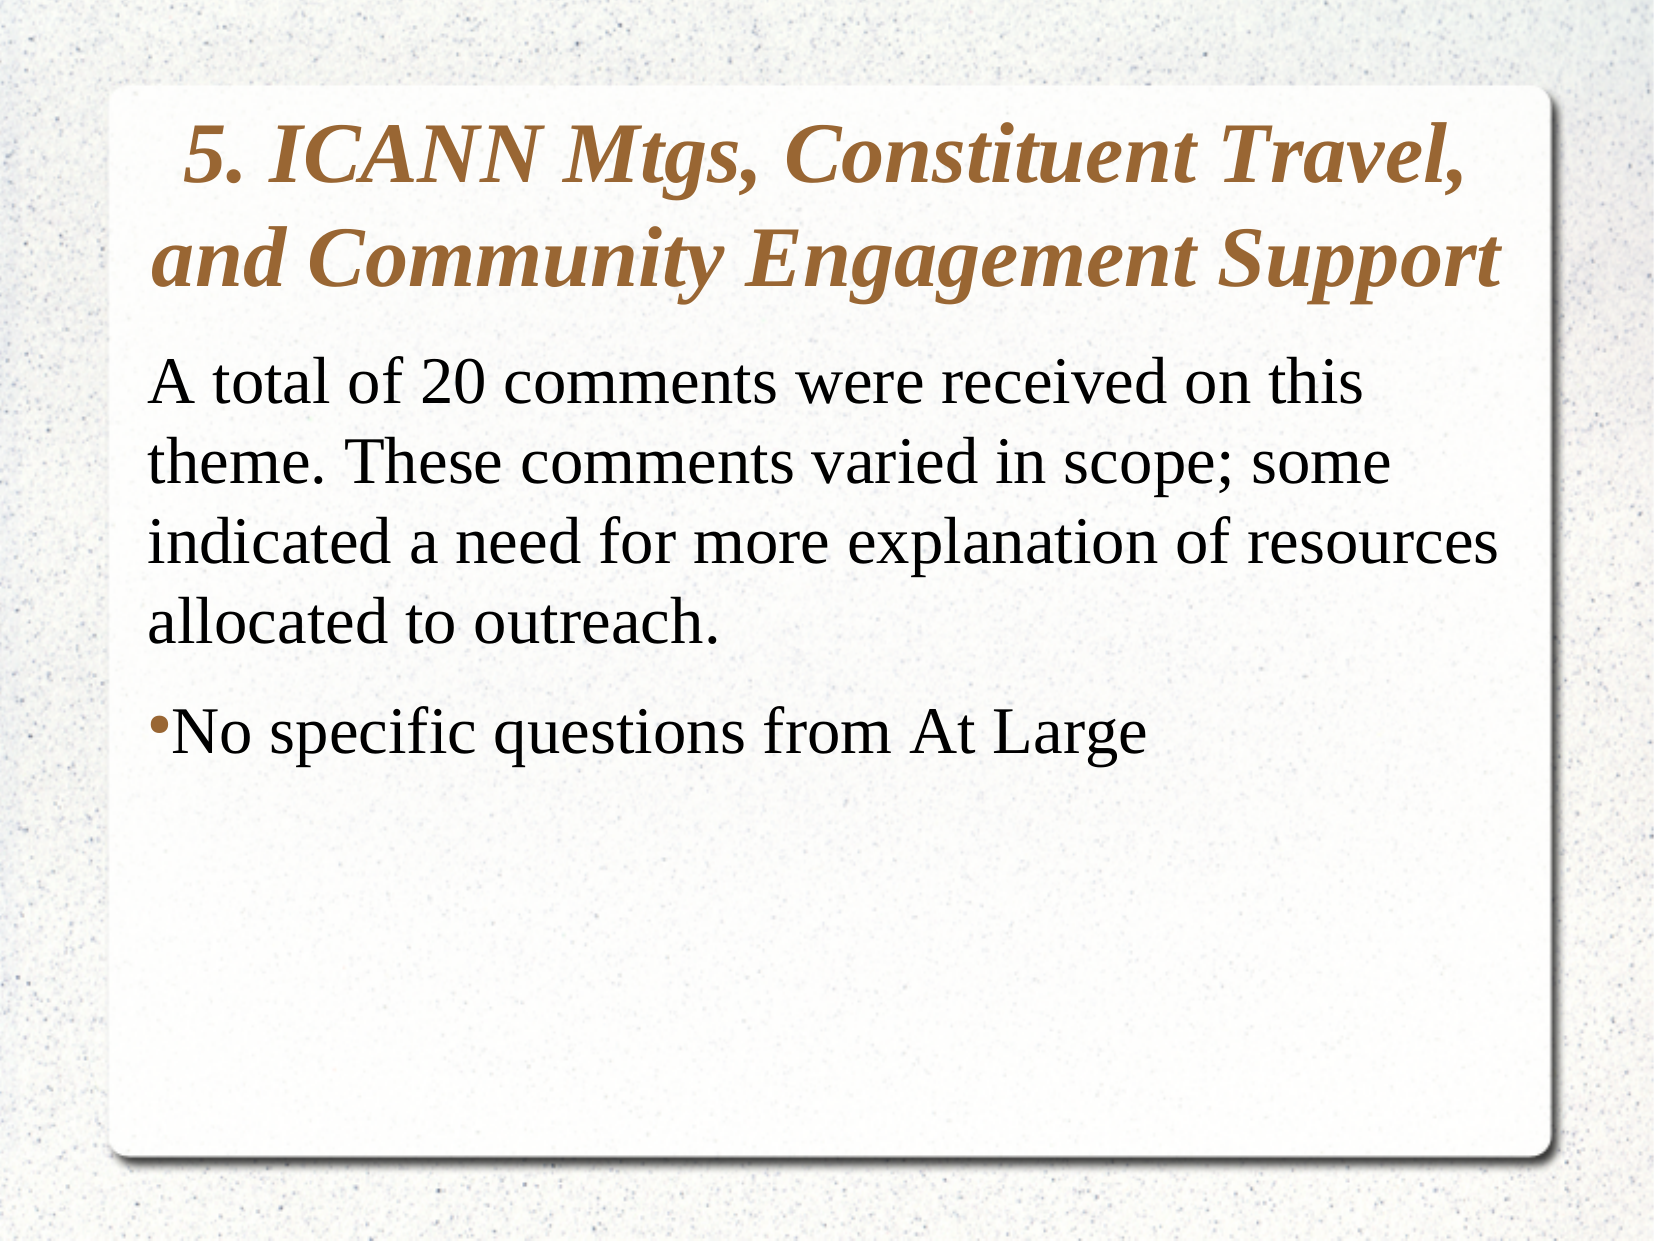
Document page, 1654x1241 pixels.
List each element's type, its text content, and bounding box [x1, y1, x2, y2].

list A total of 20 comments were received on this theme. These comments varied in scope; some indicated a need for more explanation of resources allocated to outreach. No specific questions from At Large [147, 336, 1506, 987]
title 5. ICANN Mtgs, Constituent Travel, and Community Engagement Support [118, 56, 1536, 344]
